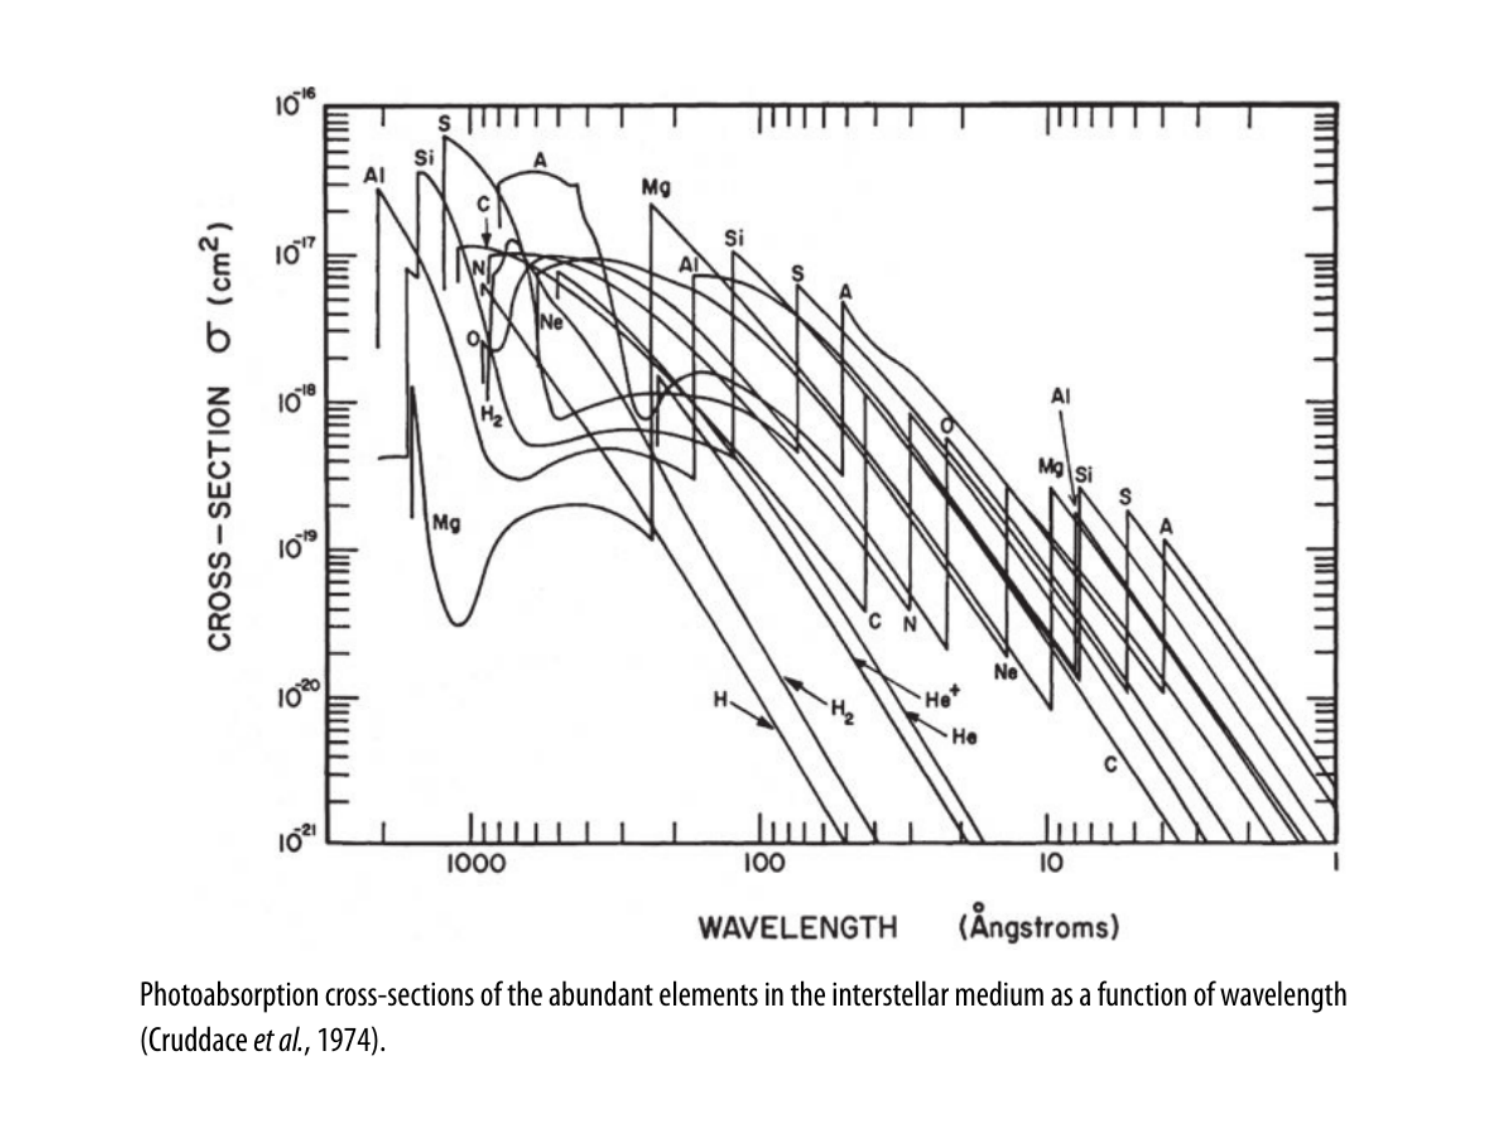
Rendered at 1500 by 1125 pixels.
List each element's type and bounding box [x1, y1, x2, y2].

picture [133, 61, 1397, 1065]
